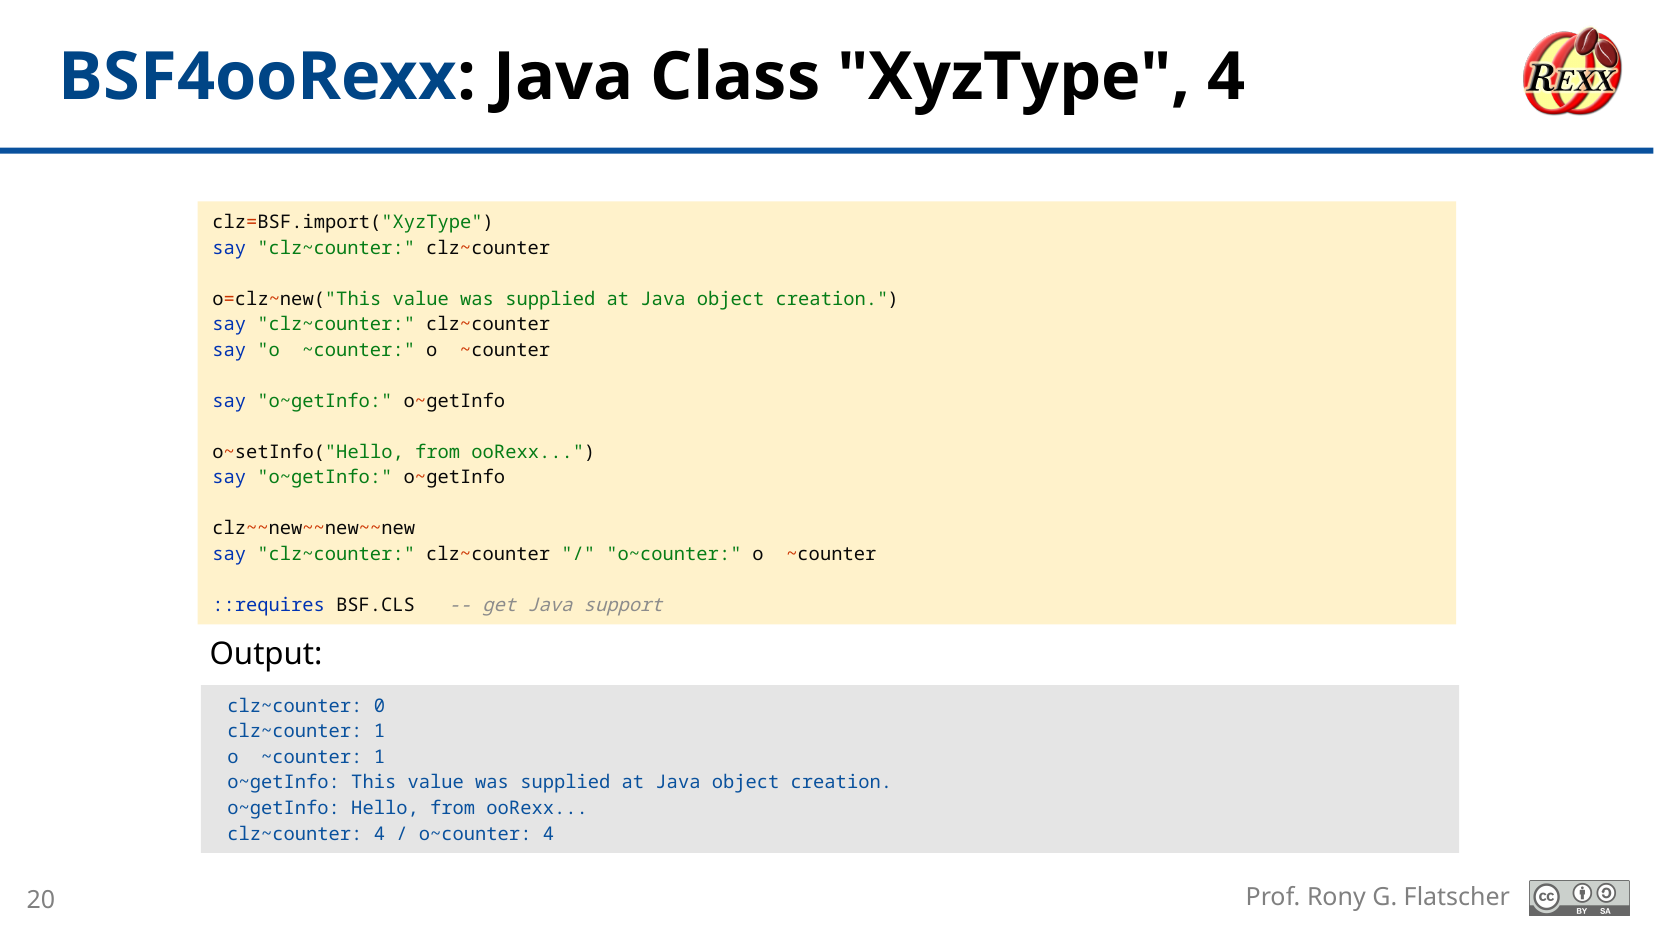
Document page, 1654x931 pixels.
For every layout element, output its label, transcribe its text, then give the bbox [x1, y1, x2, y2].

text_box Output: [194, 623, 1375, 680]
text_box clz=BSF.import("XyzType") say "clz~counter:" clz~counter o=clz~new("This value was supplied at Java object creation.") say "clz~counter:" clz~counter say "o ~counter:" o ~counter say "o~getInfo:" o~getInfo o~setInfo("Hello, from ooRexx...") say "o~getInfo:" o~getInfo clz~~new~~new~~new say "clz~counter:" clz~counter "/" "o~counter:" o ~counter ::requires BSF.CLS -- get Java support [197, 201, 1457, 609]
text_box clz~counter: 0 clz~counter: 1 o ~counter: 1 o~getInfo: This value was supplied at Java object creation. o~getInfo: Hello, from ooRexx... clz~counter: 4 / o~counter: 4 [200, 685, 1460, 847]
title BSF4ooRexx: Java Class "XyzType", 4 [0, 0, 1654, 148]
